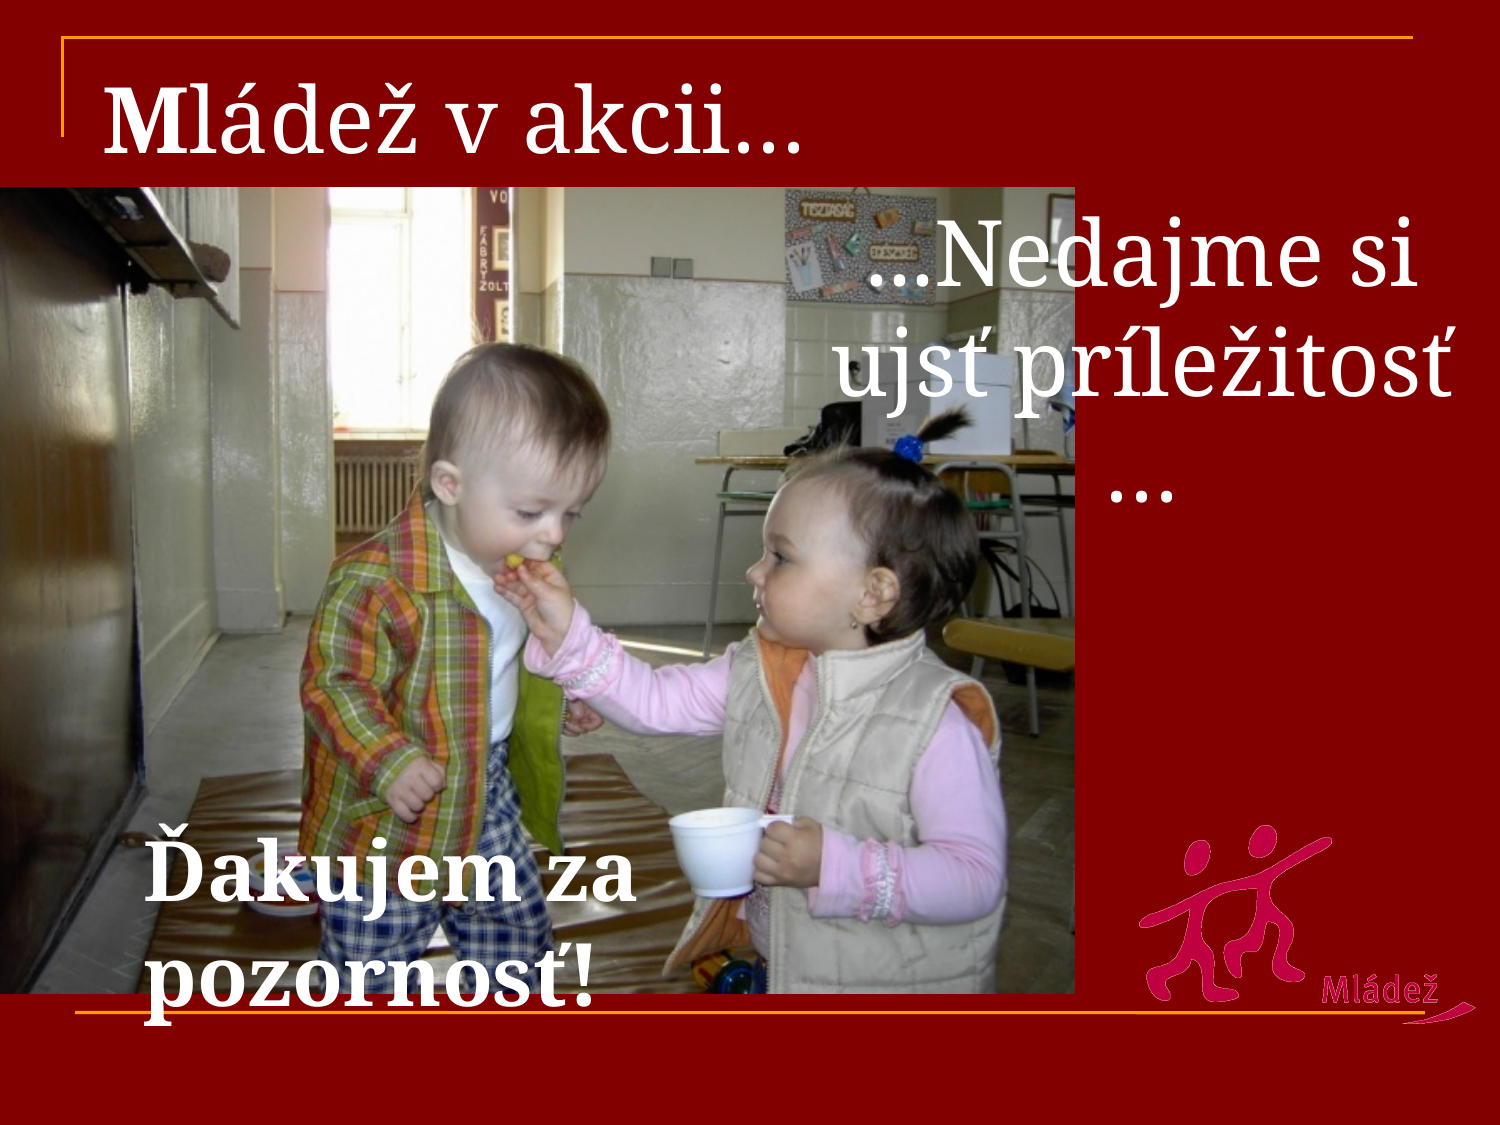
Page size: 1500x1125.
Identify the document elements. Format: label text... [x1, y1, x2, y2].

text_box ...Nedajme si ujsť príležitosť … [785, 187, 1500, 434]
picture [1113, 799, 1500, 1028]
picture [0, 187, 1075, 994]
text_box Mládež v akcii… [87, 54, 1473, 175]
text_box Ďakujem za pozornosť! [128, 785, 1020, 1057]
